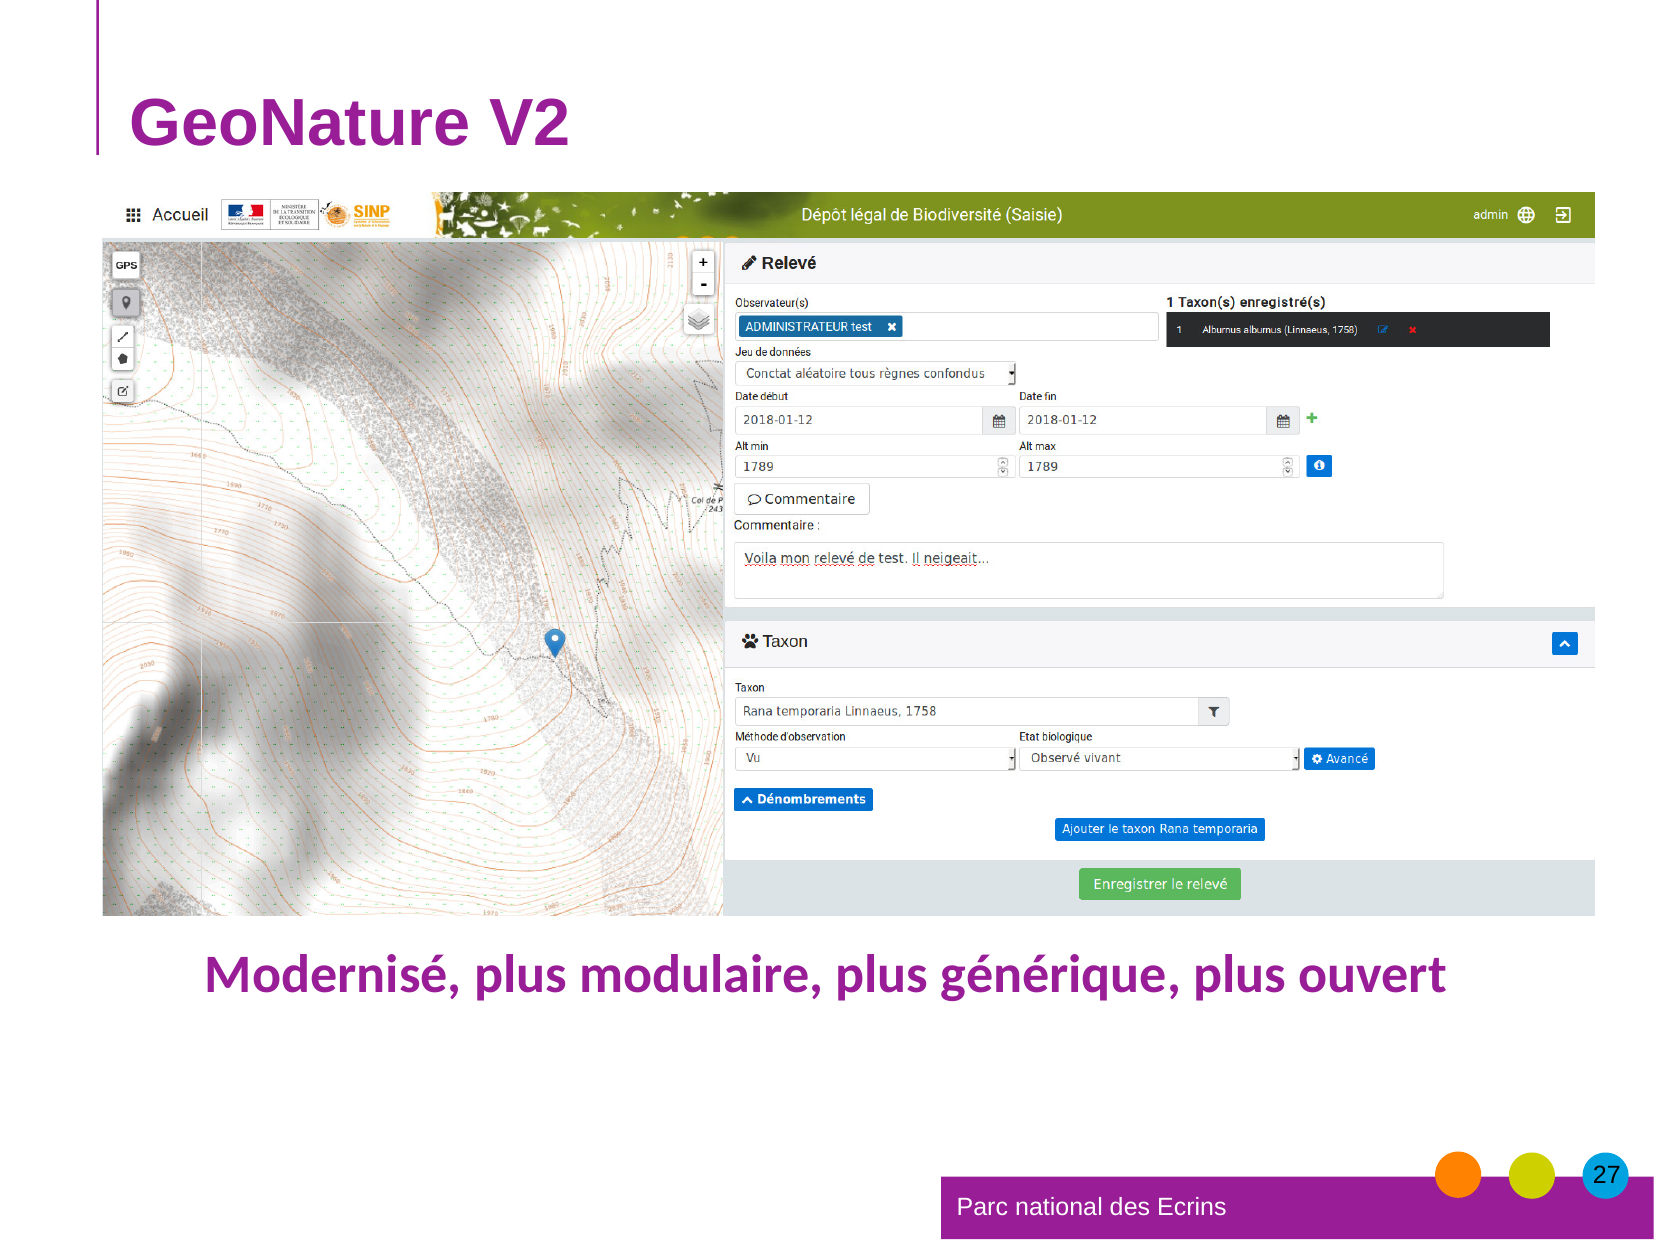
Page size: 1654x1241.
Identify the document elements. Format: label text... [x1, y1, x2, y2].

picture [102, 192, 1595, 916]
title GeoNature V2 [129, 11, 1619, 160]
text_box Modernisé, plus modulaire, plus générique, plus ouvert [0, 944, 1654, 1093]
